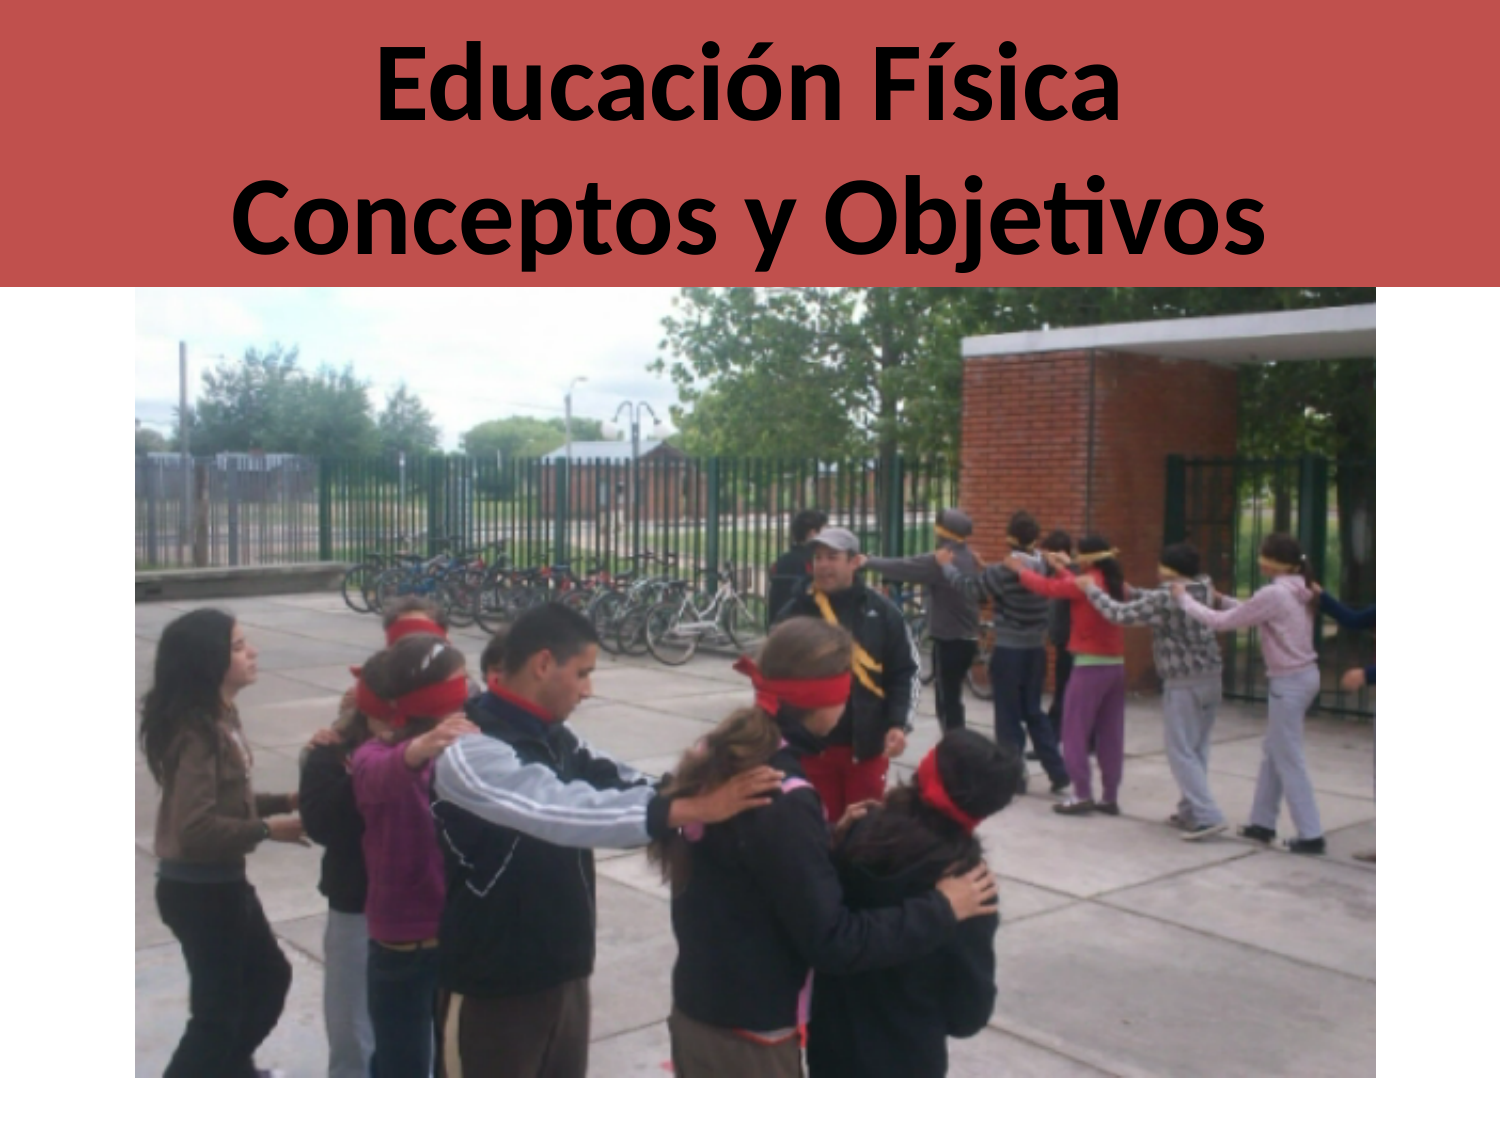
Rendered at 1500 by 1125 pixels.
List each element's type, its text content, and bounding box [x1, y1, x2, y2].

picture [135, 286, 1376, 1078]
text_box Educación Física Conceptos y Objetivos [0, 0, 1500, 286]
